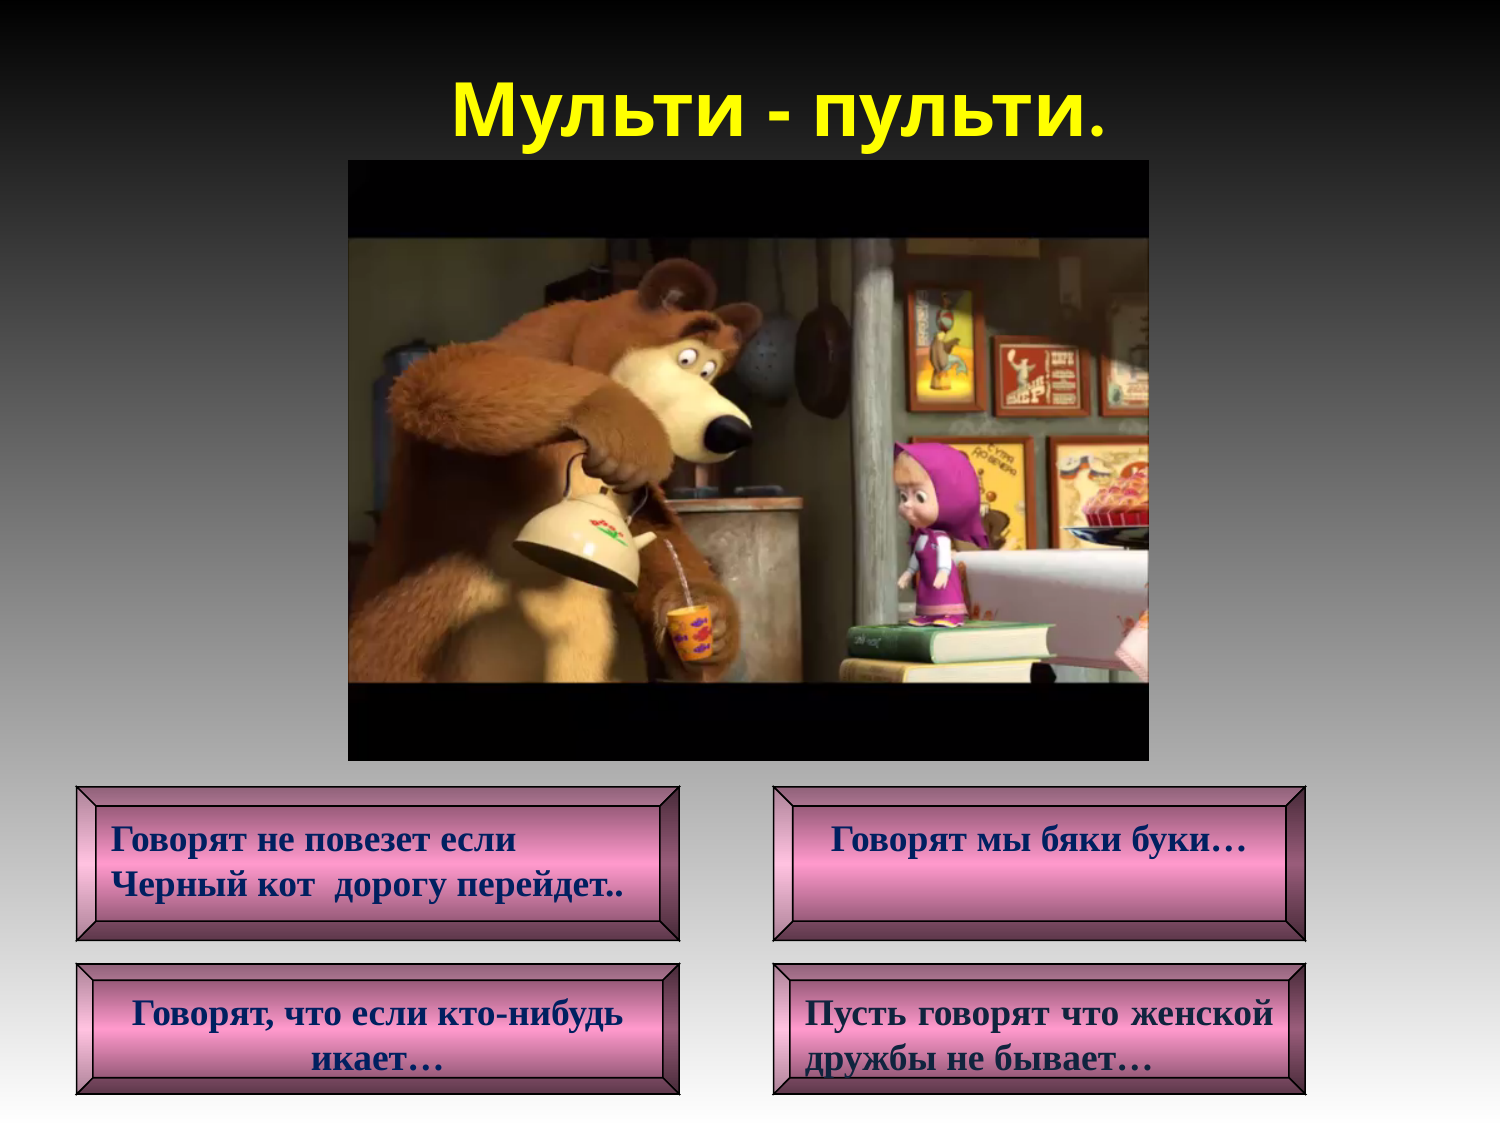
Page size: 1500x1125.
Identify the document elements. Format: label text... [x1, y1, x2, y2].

picture [348, 160, 1149, 761]
text_box Говорят, что если кто-нибудь икает… [93, 981, 662, 1077]
text_box Пусть говорят что женской дружбы не бывает… [790, 981, 1288, 1077]
text_box Говорят мы бяки буки… [793, 806, 1285, 921]
text_box Говорят не повезет если Черный кот дорогу перейдет.. [96, 806, 659, 921]
text_box Мульти - пульти. [435, 54, 1123, 160]
